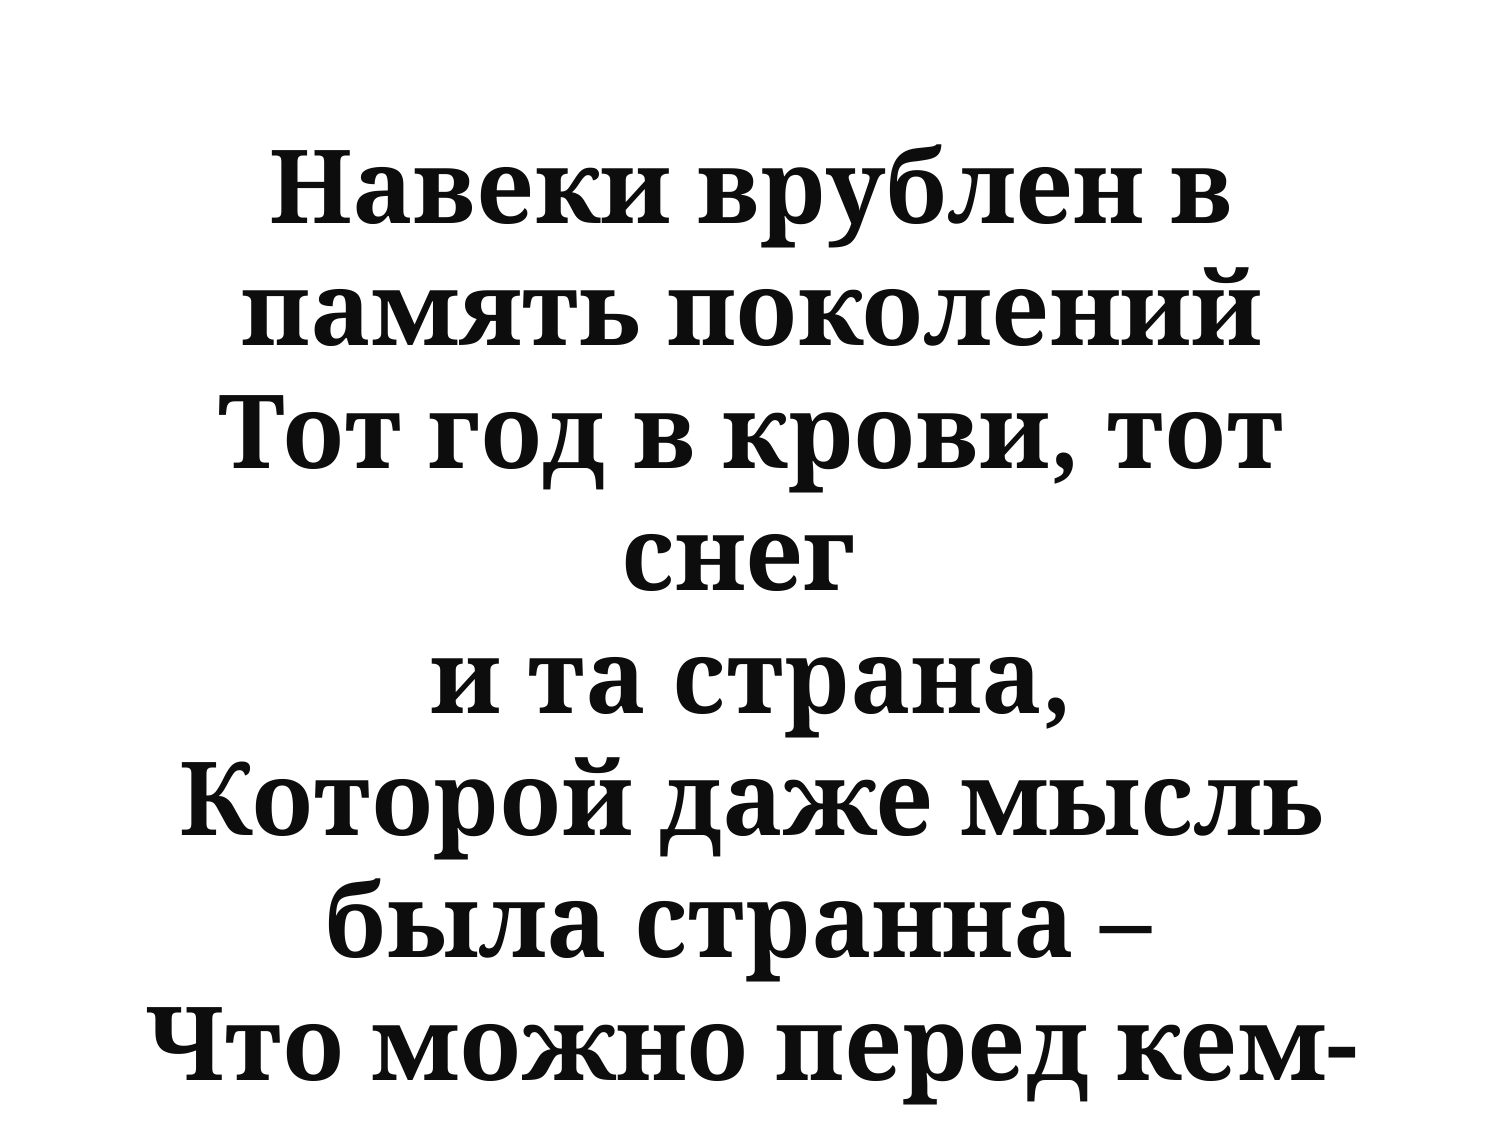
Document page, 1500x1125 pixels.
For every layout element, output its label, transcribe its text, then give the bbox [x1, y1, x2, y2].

title Навеки врублен в память поколений Тот год в крови, тот снег и та страна, Которой даже мысль была странна – Что можно перед кем-то – на колени. [76, 113, 1427, 1033]
